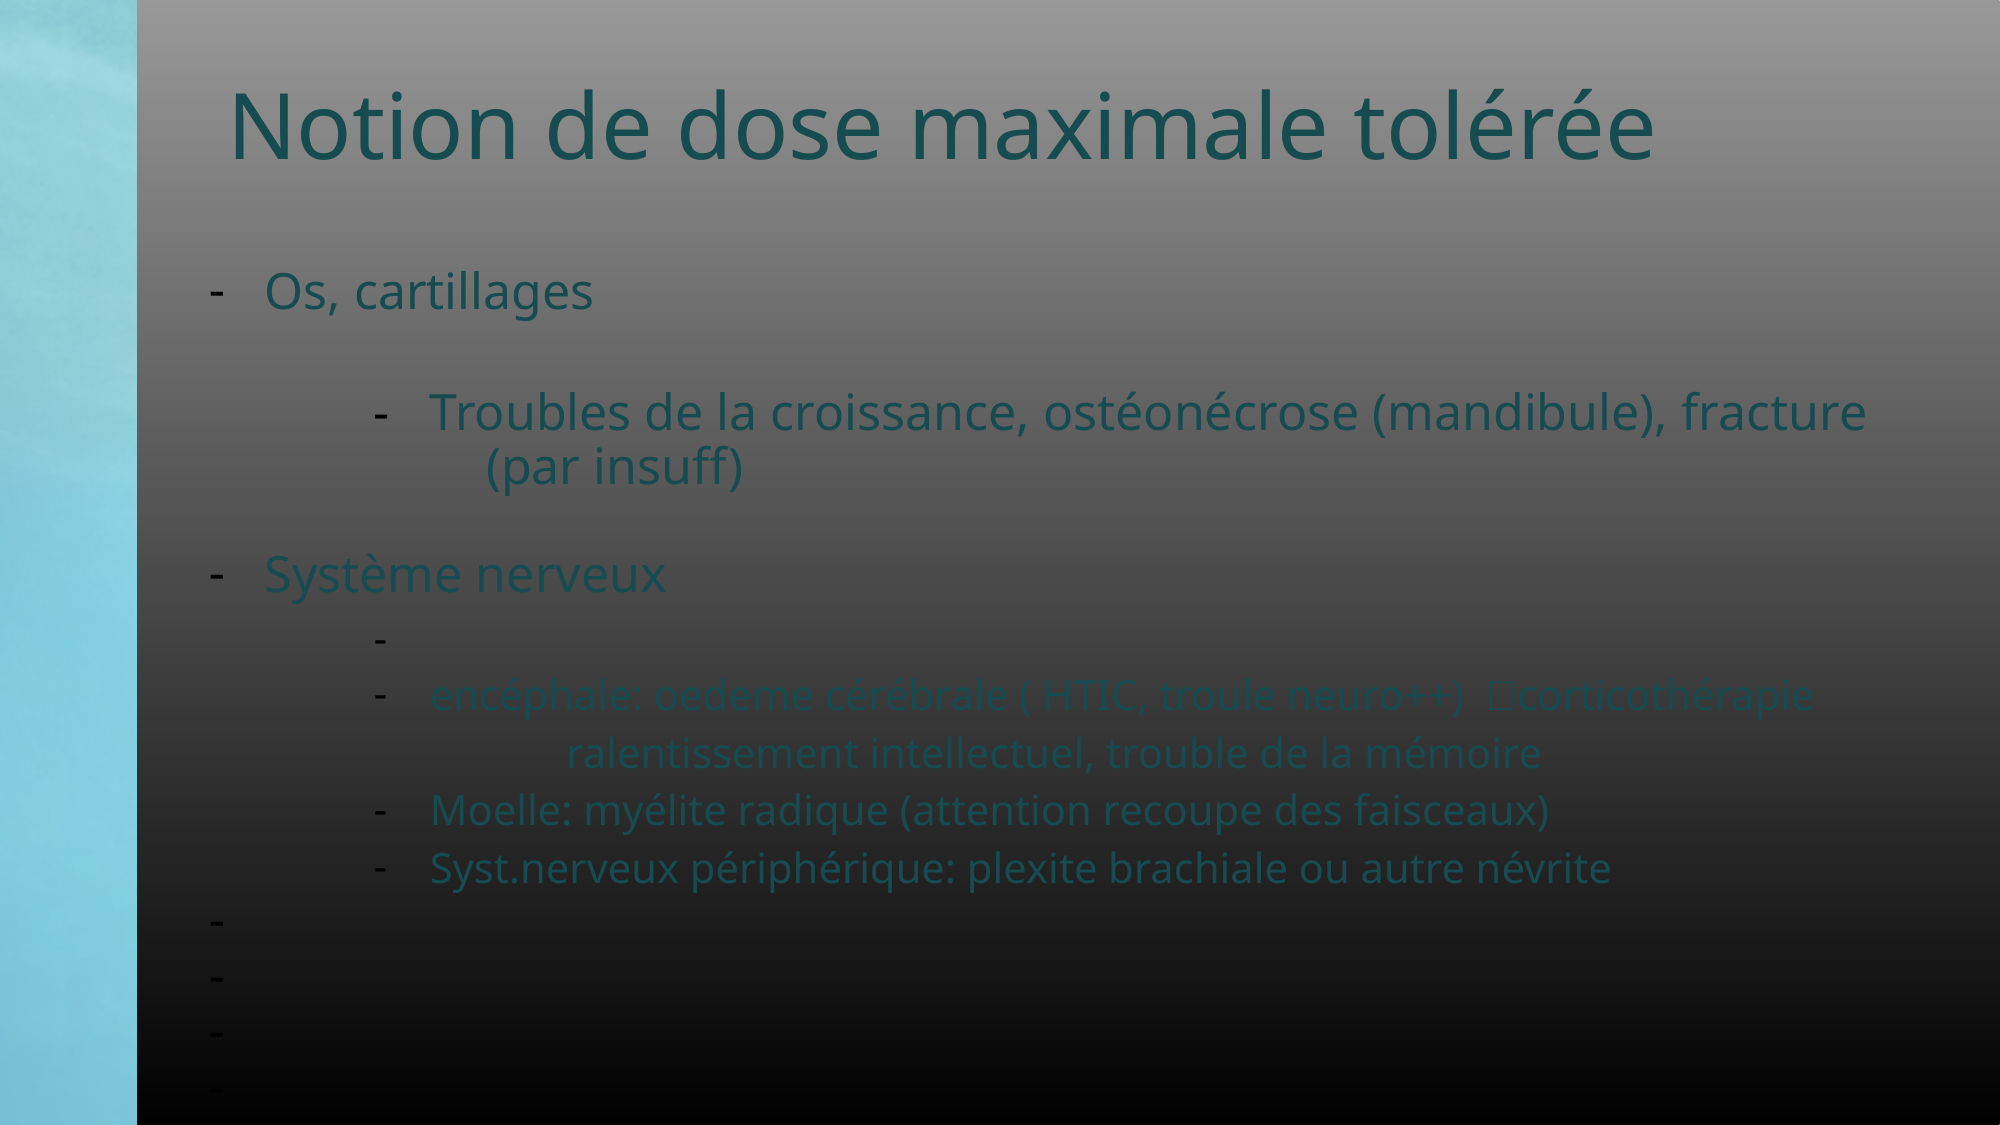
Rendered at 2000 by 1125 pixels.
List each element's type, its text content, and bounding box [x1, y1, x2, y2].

list Os, cartillages Troubles de la croissance, ostéonécrose (mandibule), fracture (par insuff) Système nerveux encéphale: oedeme cérébrale ( HTIC, troule neuro++) corticothérapie ralentissement intellectuel, trouble de la mémoire Moelle: myélite radique (attention recoupe des faisceaux) Syst.nerveux périphérique: plexite brachiale ou autre névrite [193, 199, 1981, 1060]
title Notion de dose maximale tolérée [212, 62, 1728, 188]
